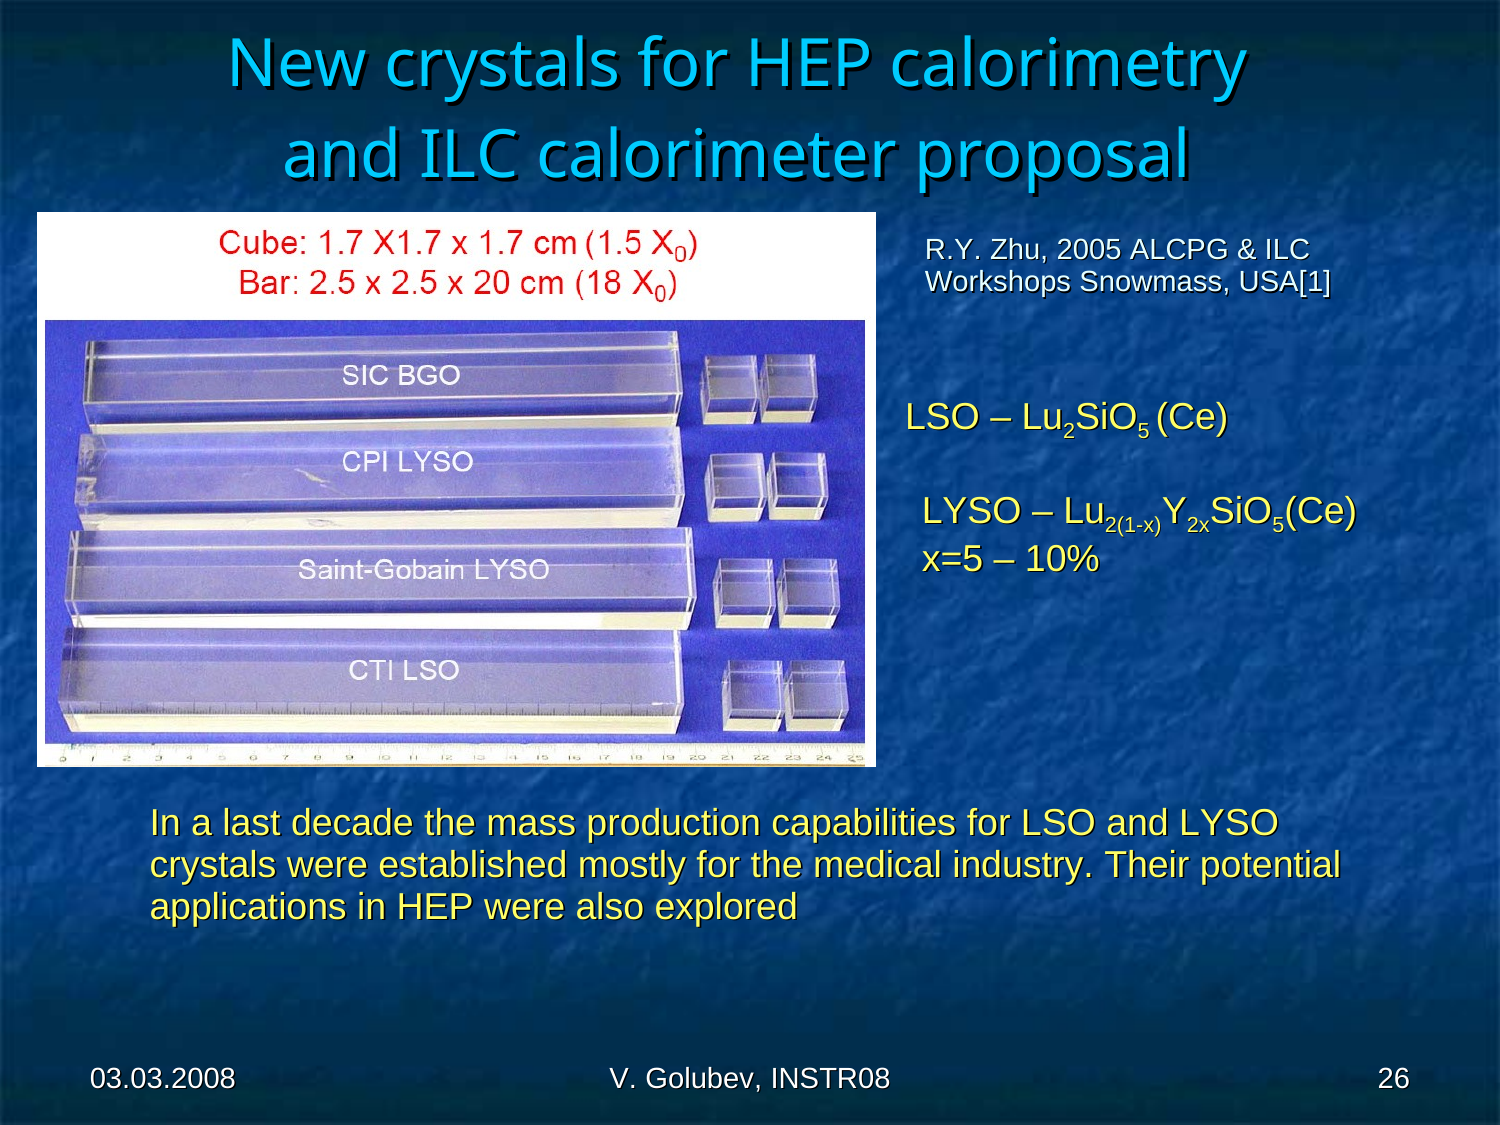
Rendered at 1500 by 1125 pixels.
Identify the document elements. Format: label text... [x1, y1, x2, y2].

title New crystals for HEP calorimetry and ILC calorimeter proposal [62, 18, 1413, 194]
picture [208, 1071, 215, 1086]
picture [0, 0, 1500, 1125]
picture [784, 1074, 789, 1083]
text_box In a last decade the mass production capabilities for LSO and LYSO crystals were established mostly for the medical industry. Their potential applications in HEP were also explored [134, 793, 1363, 935]
text_box LYSO – Lu2(1-x)Y2xSiO5(Ce) x=5 – 10% [907, 481, 1372, 587]
picture [1400, 1078, 1405, 1086]
picture [225, 1079, 231, 1086]
picture [843, 1071, 852, 1078]
text_box LSO – Lu2SiO5 (Ce) [890, 387, 1244, 451]
picture [713, 1075, 718, 1086]
text_box R.Y. Zhu, 2005 ALCPG & ILC Workshops Snowmass, USA[1] [910, 224, 1348, 306]
picture [135, 1071, 142, 1086]
picture [863, 1071, 870, 1086]
picture [673, 1075, 680, 1086]
picture [192, 1071, 199, 1086]
picture [95, 1071, 101, 1086]
